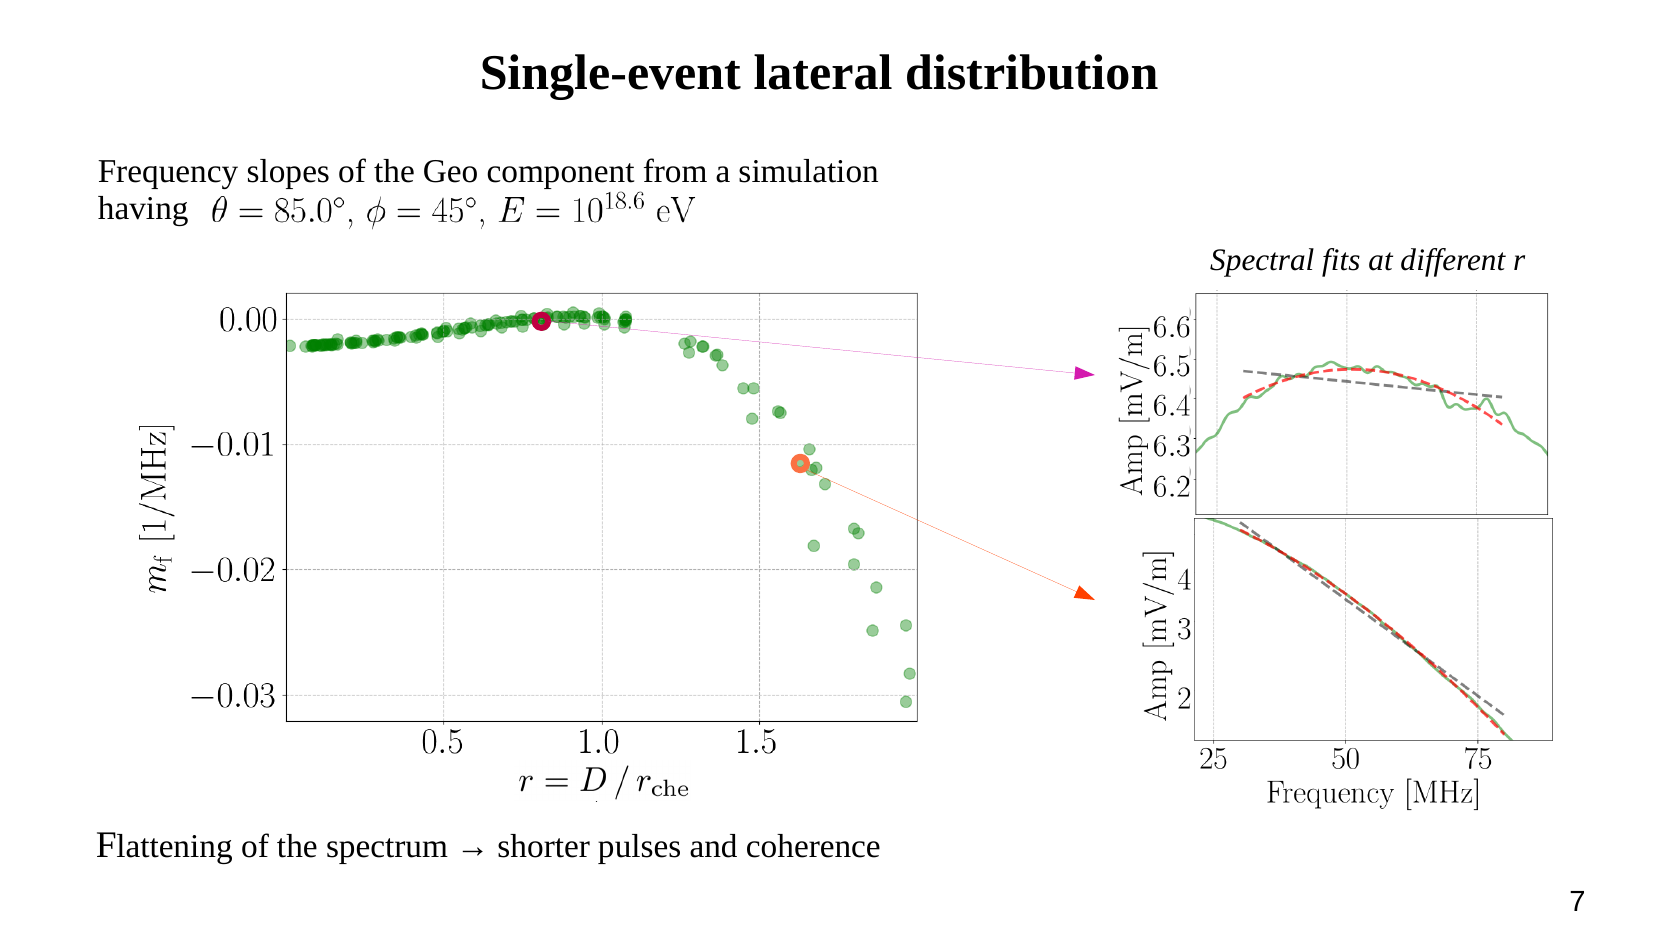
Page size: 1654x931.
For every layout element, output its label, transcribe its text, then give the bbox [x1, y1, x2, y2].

text_box Frequency slopes of the Geo component from a simulation having [83, 145, 946, 272]
text_box <number> [1554, 877, 1654, 927]
text_box Single-event lateral distribution [465, 37, 1303, 132]
text_box Flattening of the spectrum → shorter pulses and coherence [81, 816, 1243, 925]
picture [1118, 290, 1560, 821]
picture [128, 256, 961, 806]
text_box Spectral fits at different r [1195, 235, 1577, 334]
